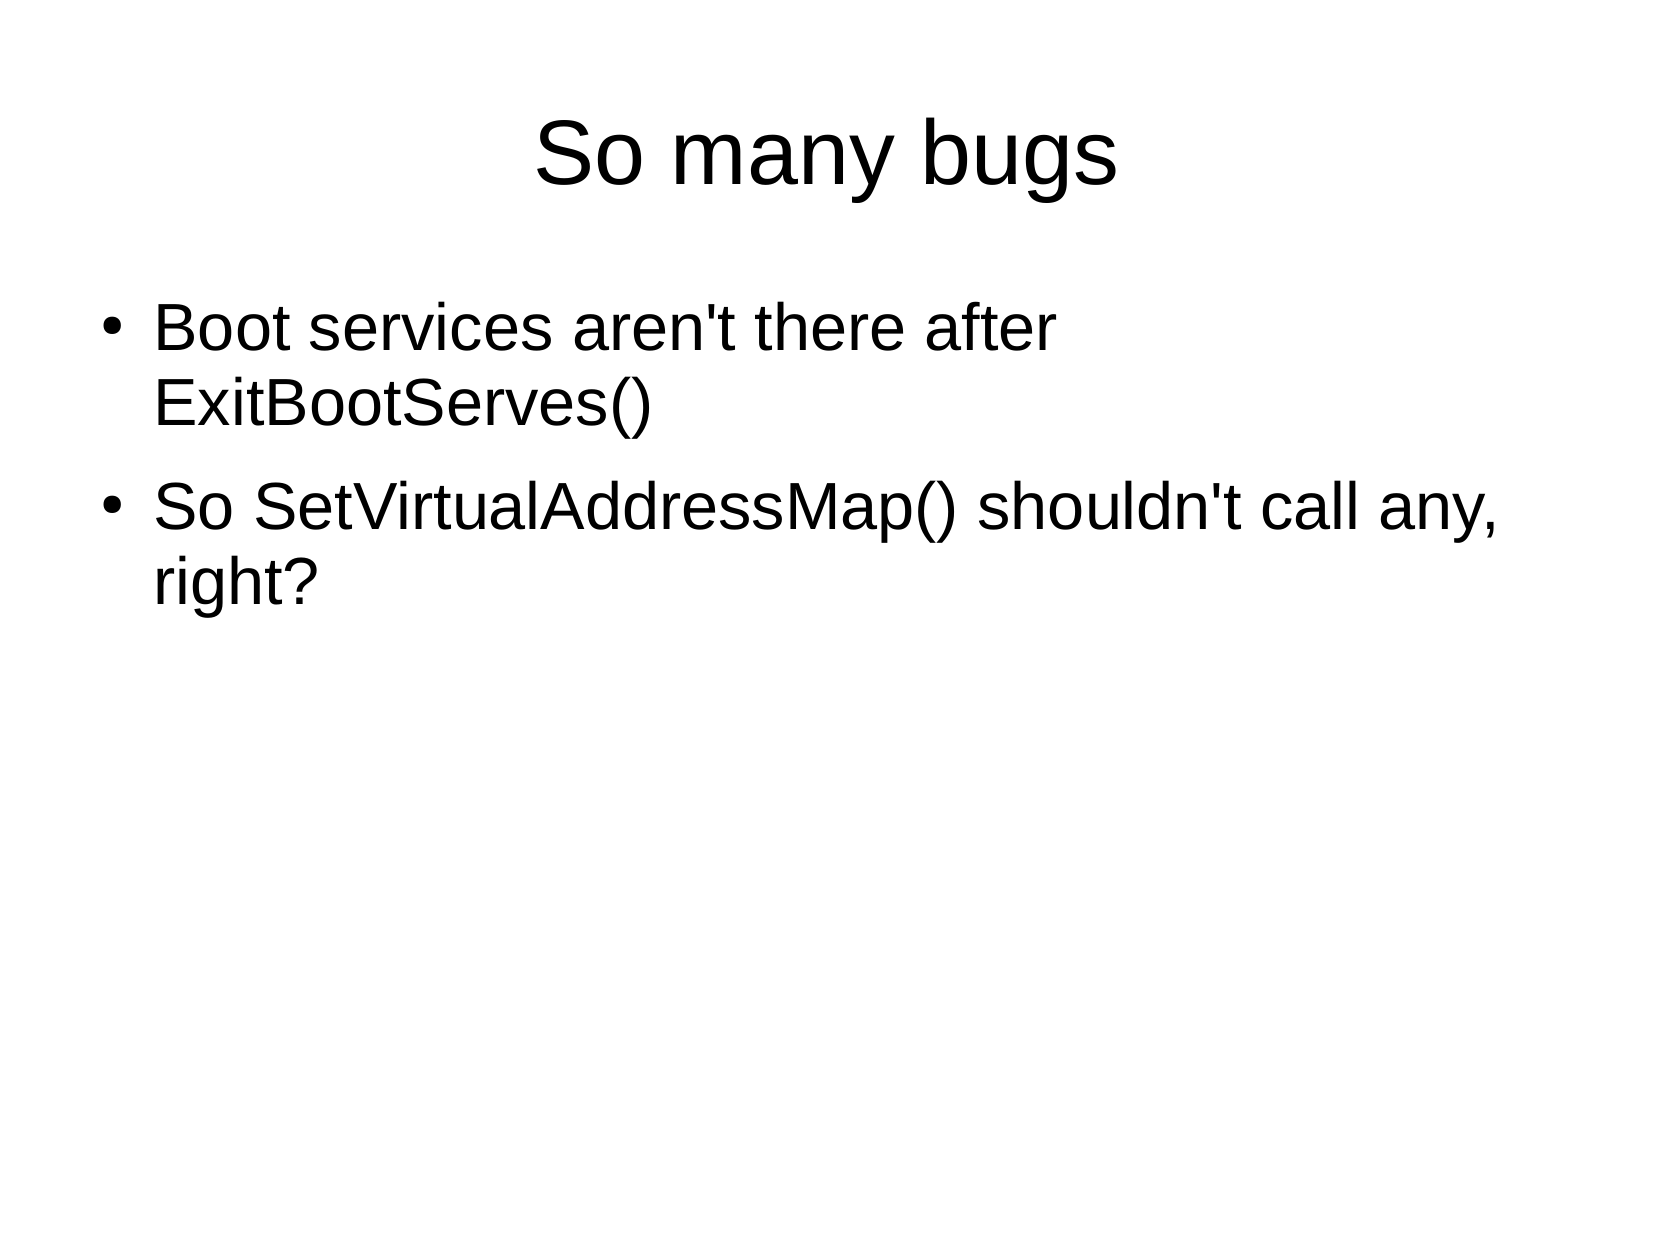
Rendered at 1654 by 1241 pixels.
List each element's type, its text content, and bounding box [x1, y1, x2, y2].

list Boot services aren't there after ExitBootServes() So SetVirtualAddressMap() shouldn't call any, right? [82, 290, 1571, 1109]
title So many bugs [82, 49, 1571, 257]
